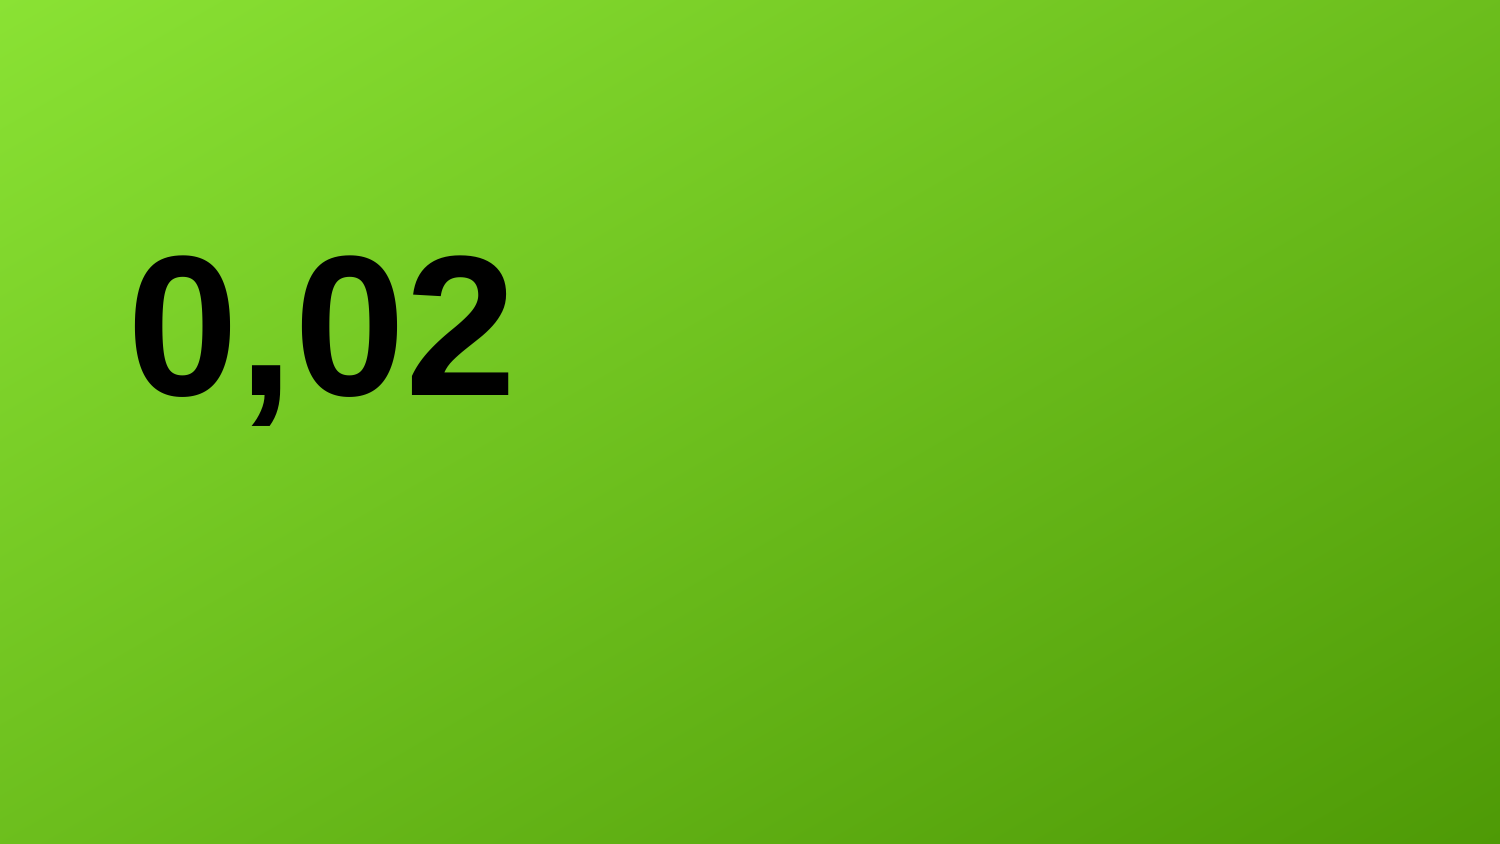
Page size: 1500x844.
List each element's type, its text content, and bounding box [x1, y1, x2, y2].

title 0,02 [112, 259, 1388, 450]
